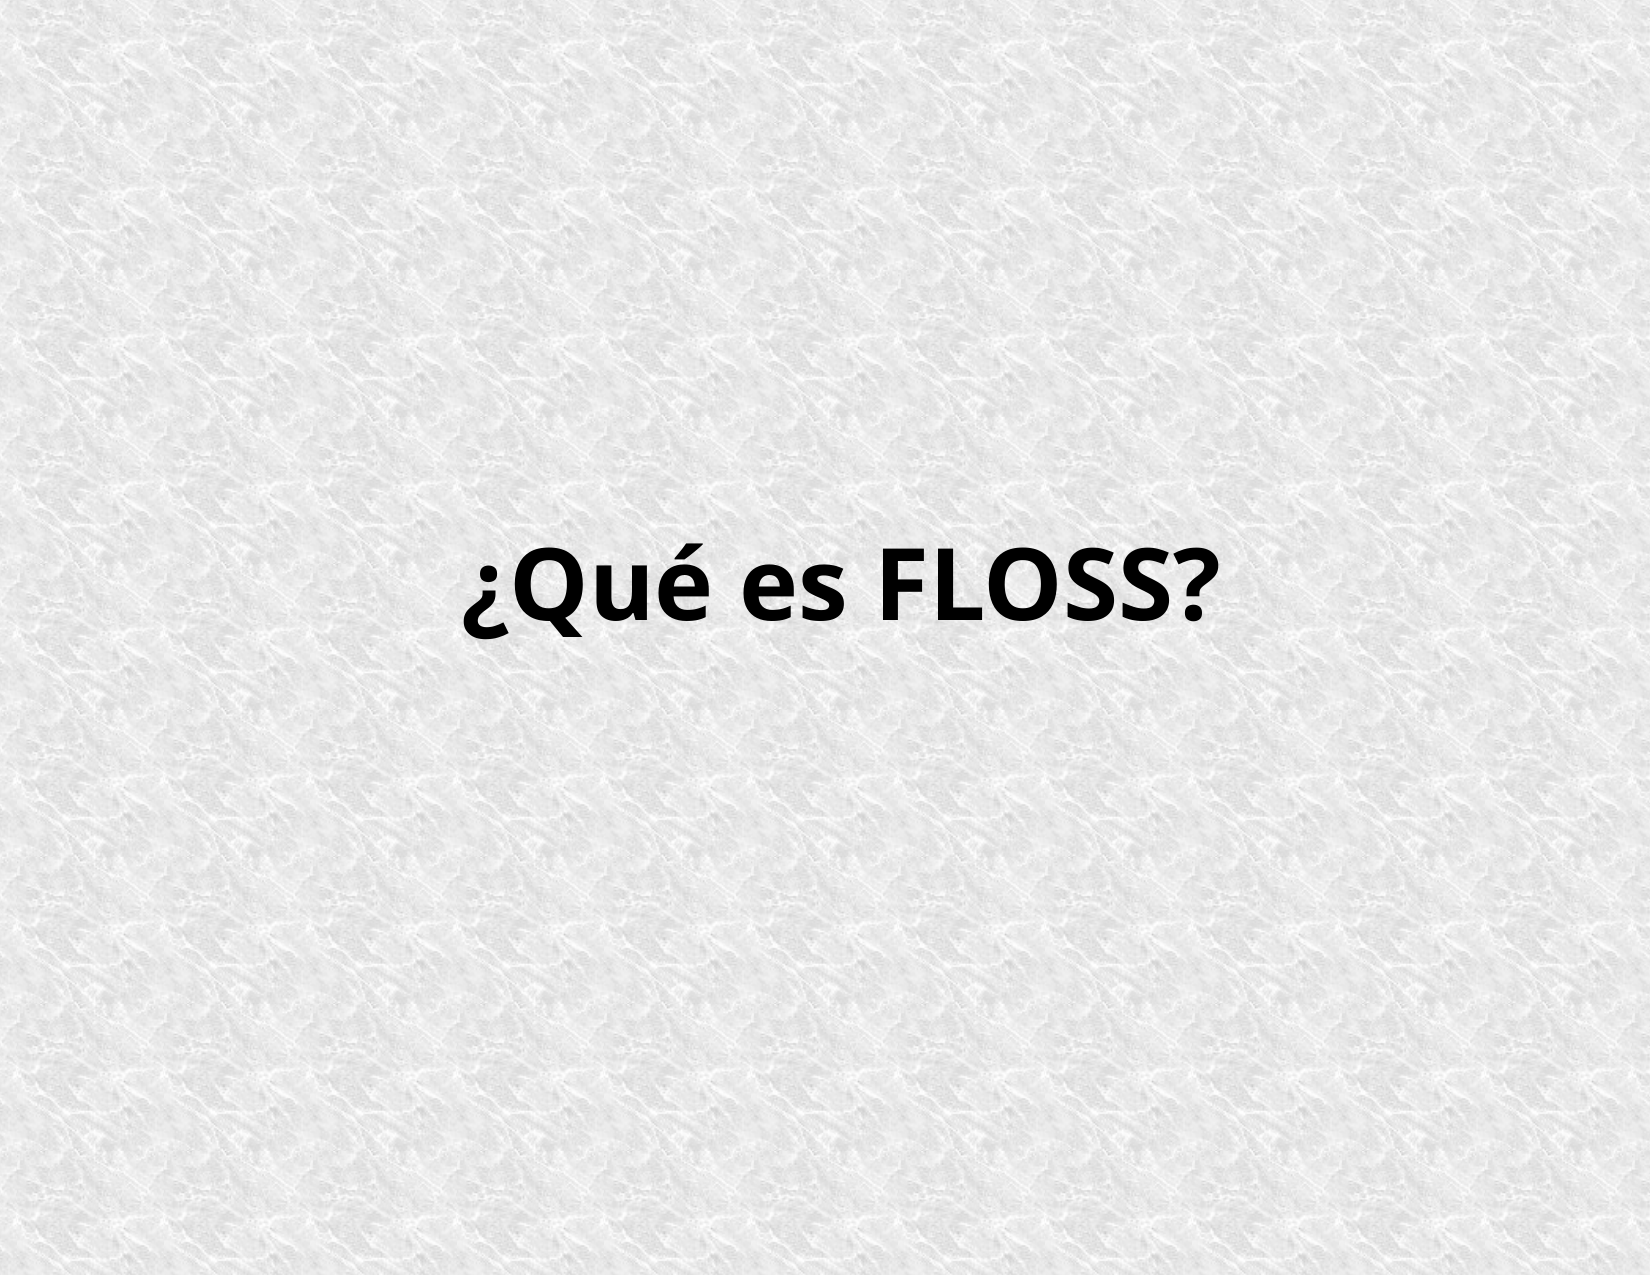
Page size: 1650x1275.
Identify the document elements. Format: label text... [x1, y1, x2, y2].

picture [0, 0, 1650, 1275]
text_box ¿Qué es FLOSS? [118, 513, 1565, 650]
